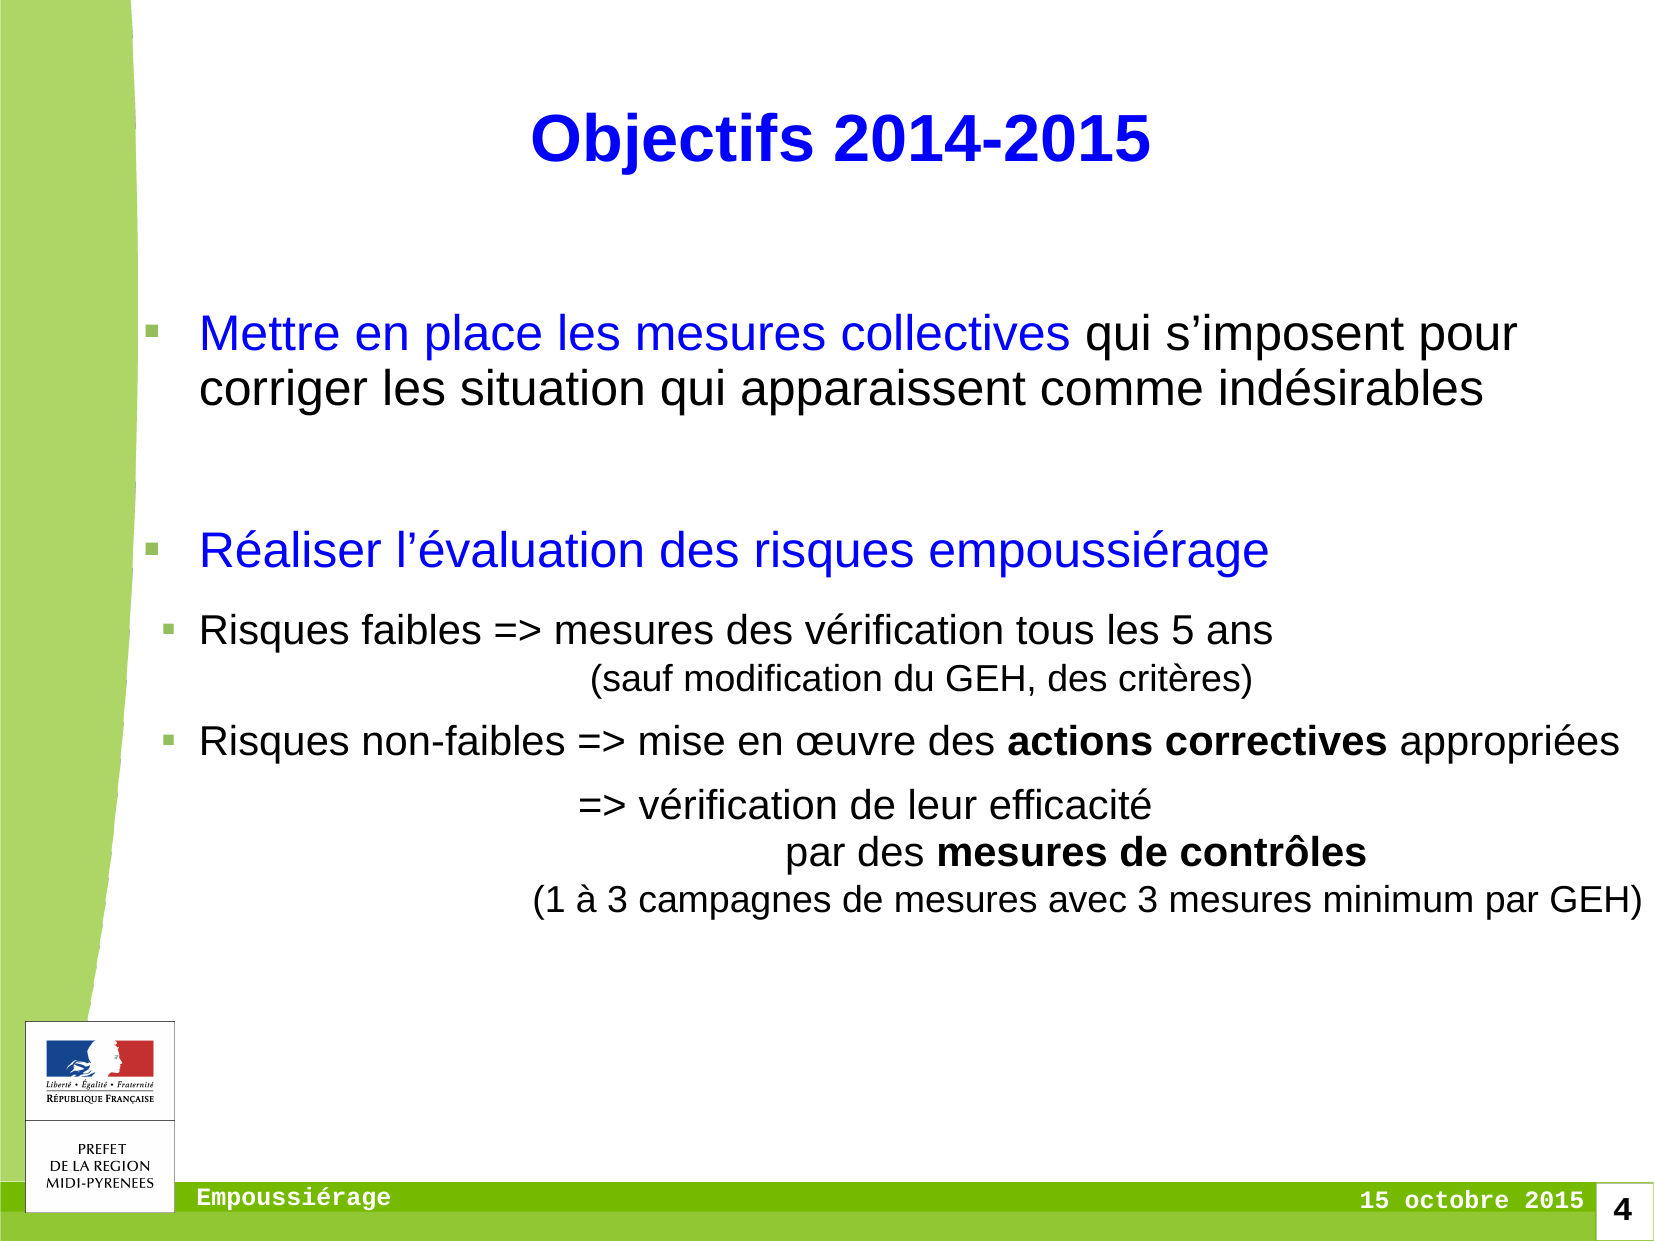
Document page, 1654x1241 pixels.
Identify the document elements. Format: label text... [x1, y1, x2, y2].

title Objectifs 2014-2015 [134, 34, 1548, 242]
list Mettre en place les mesures collectives qui s’imposent pour corriger les situation qui apparaissent comme indésirables Réaliser l’évaluation des risques empoussiérage Risques faibles => mesures des vérification tous les 5 ans (sauf modification du GEH, des critères) Risques non-faibles => mise en œuvre des actions correctives appropriées => vérification de leur efficacité par des mesures de contrôles (1 à 3 campagnes de mesures avec 3 mesures minimum par GEH) [57, 304, 1654, 922]
picture [0, 0, 1654, 1241]
